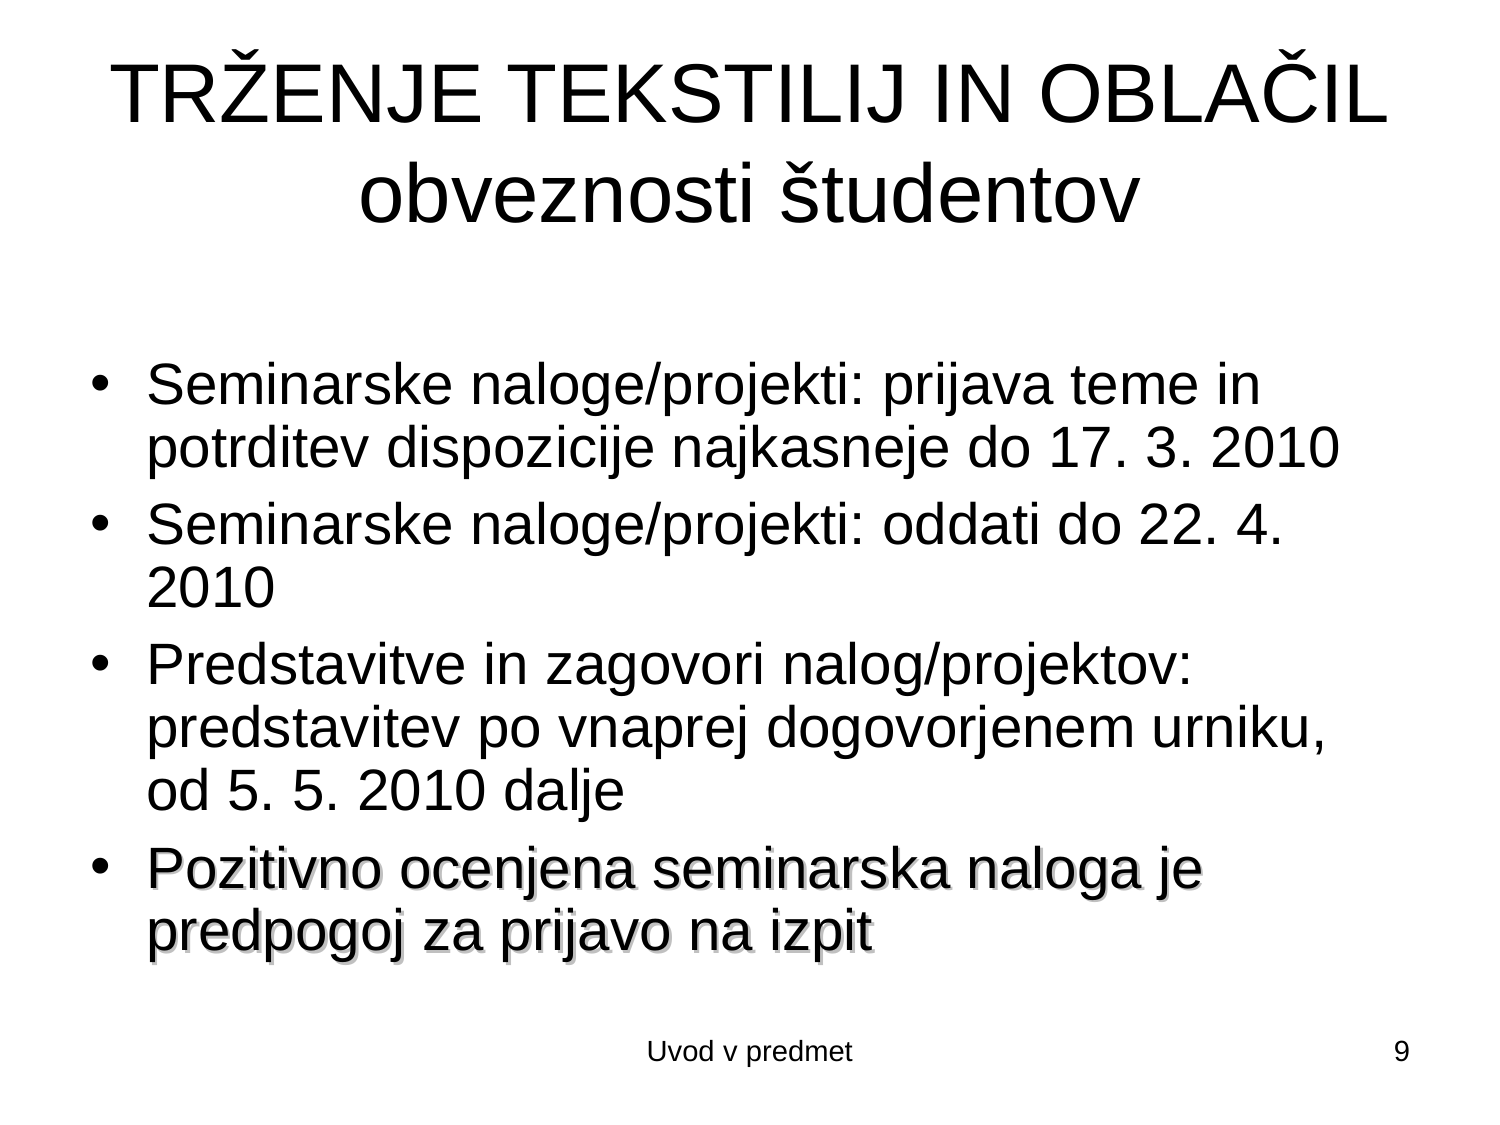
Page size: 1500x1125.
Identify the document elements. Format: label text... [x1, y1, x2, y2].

title TRŽENJE TEKSTILIJ IN OBLAČIL obveznosti študentov [75, 31, 1426, 247]
list Seminarske naloge/projekti: prijava teme in potrditev dispozicije najkasneje do 17. 3. 2010 Seminarske naloge/projekti: oddati do 22. 4. 2010 Predstavitve in zagovori nalog/projektov: predstavitev po vnaprej dogovorjenem urniku, od 5. 5. 2010 dalje Pozitivno ocenjena seminarska naloga je predpogoj za prijavo na izpit [75, 262, 1426, 1006]
text_box Uvod v predmet [512, 1024, 988, 1103]
text_box <number> [1074, 1024, 1426, 1103]
